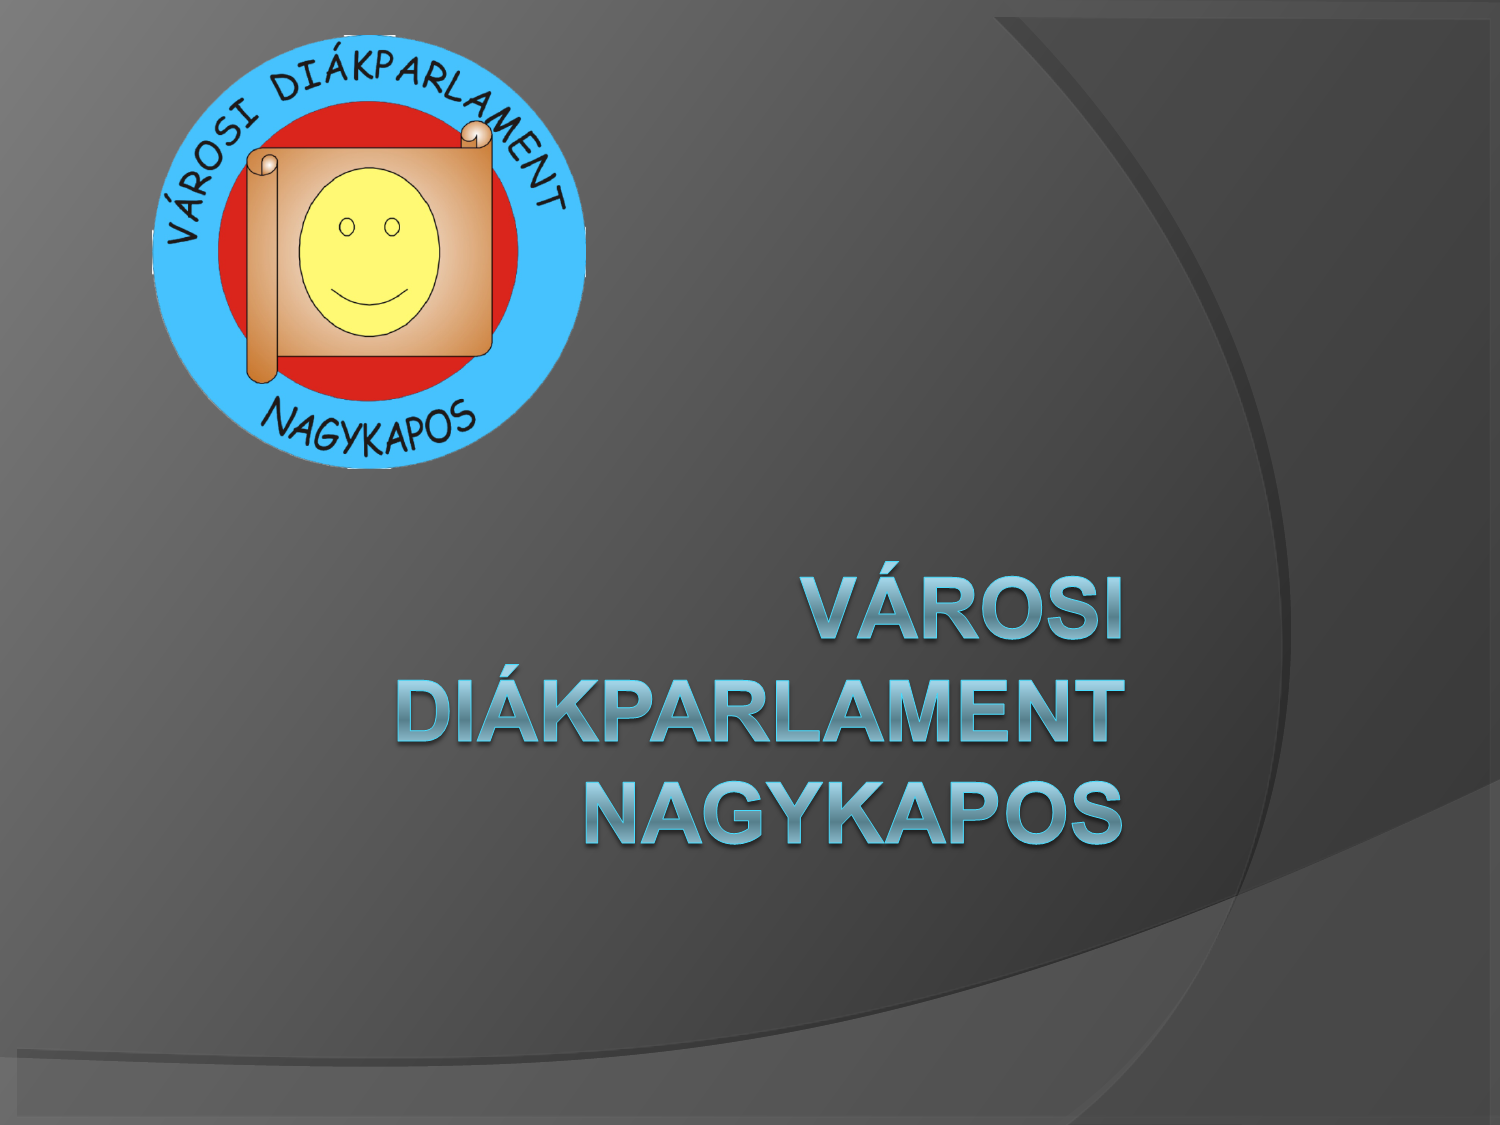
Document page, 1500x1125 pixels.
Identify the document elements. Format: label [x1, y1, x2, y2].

picture [69, 528, 1184, 926]
picture [152, 35, 586, 469]
